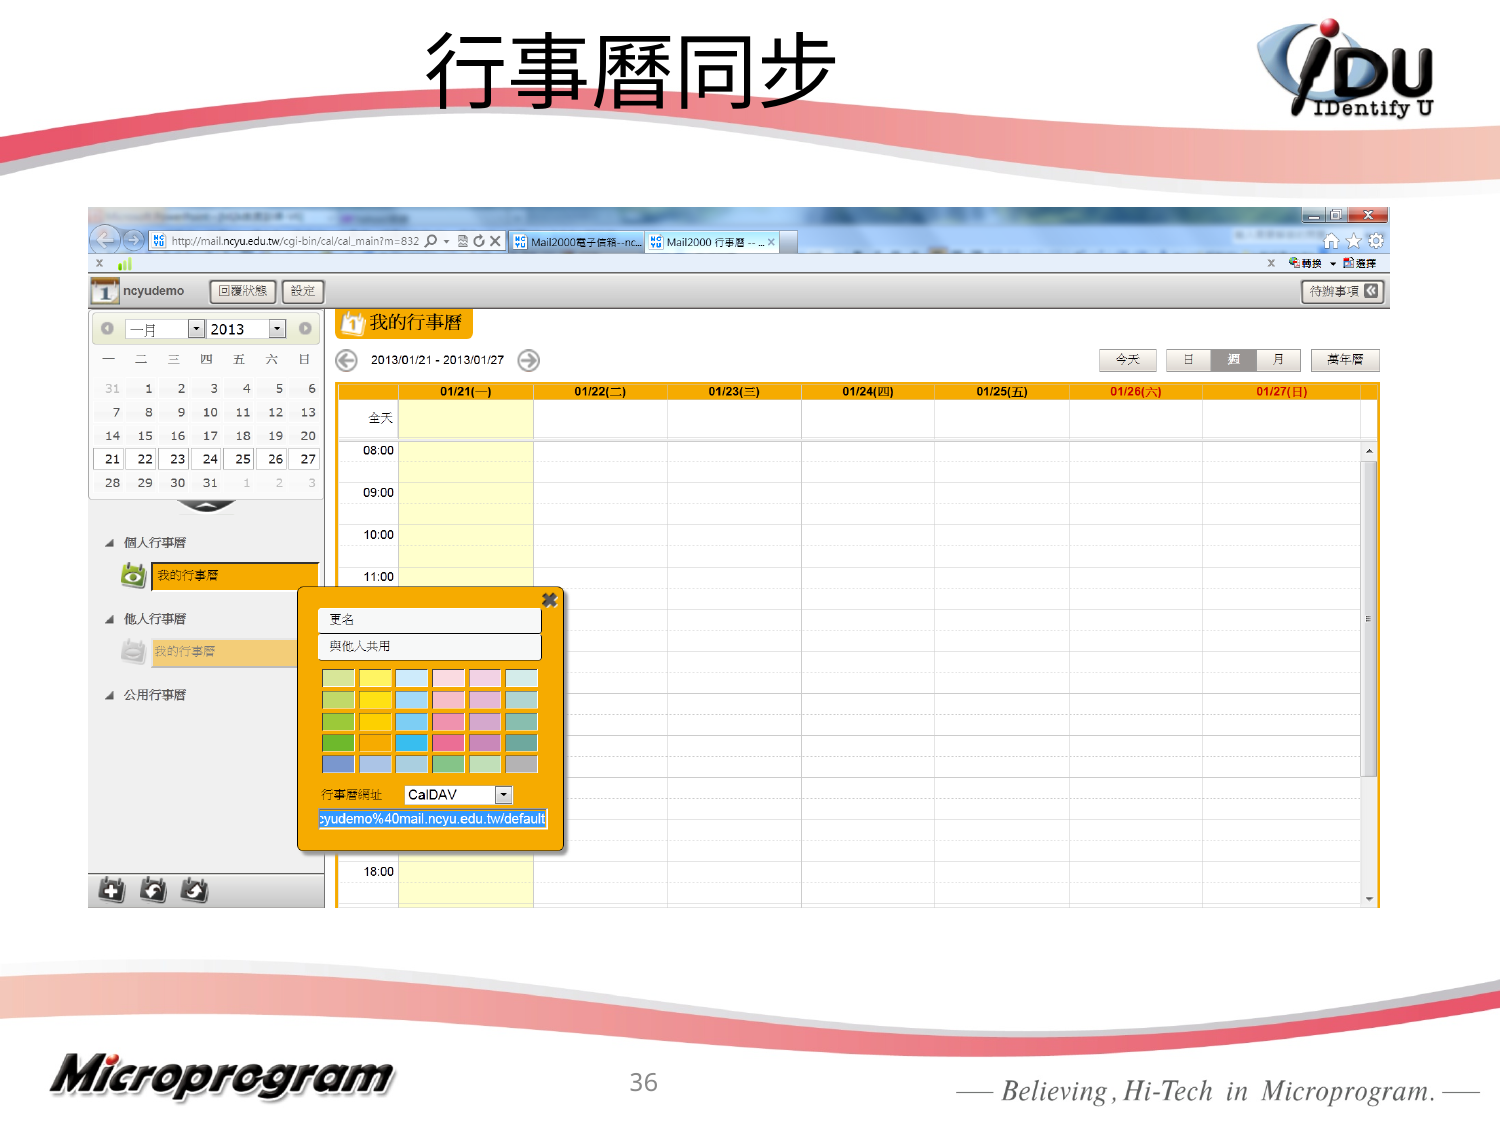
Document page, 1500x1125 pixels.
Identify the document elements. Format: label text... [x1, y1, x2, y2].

title 行事曆同步 [35, 11, 1231, 118]
picture [88, 208, 1390, 908]
text_box [468, 1053, 819, 1114]
